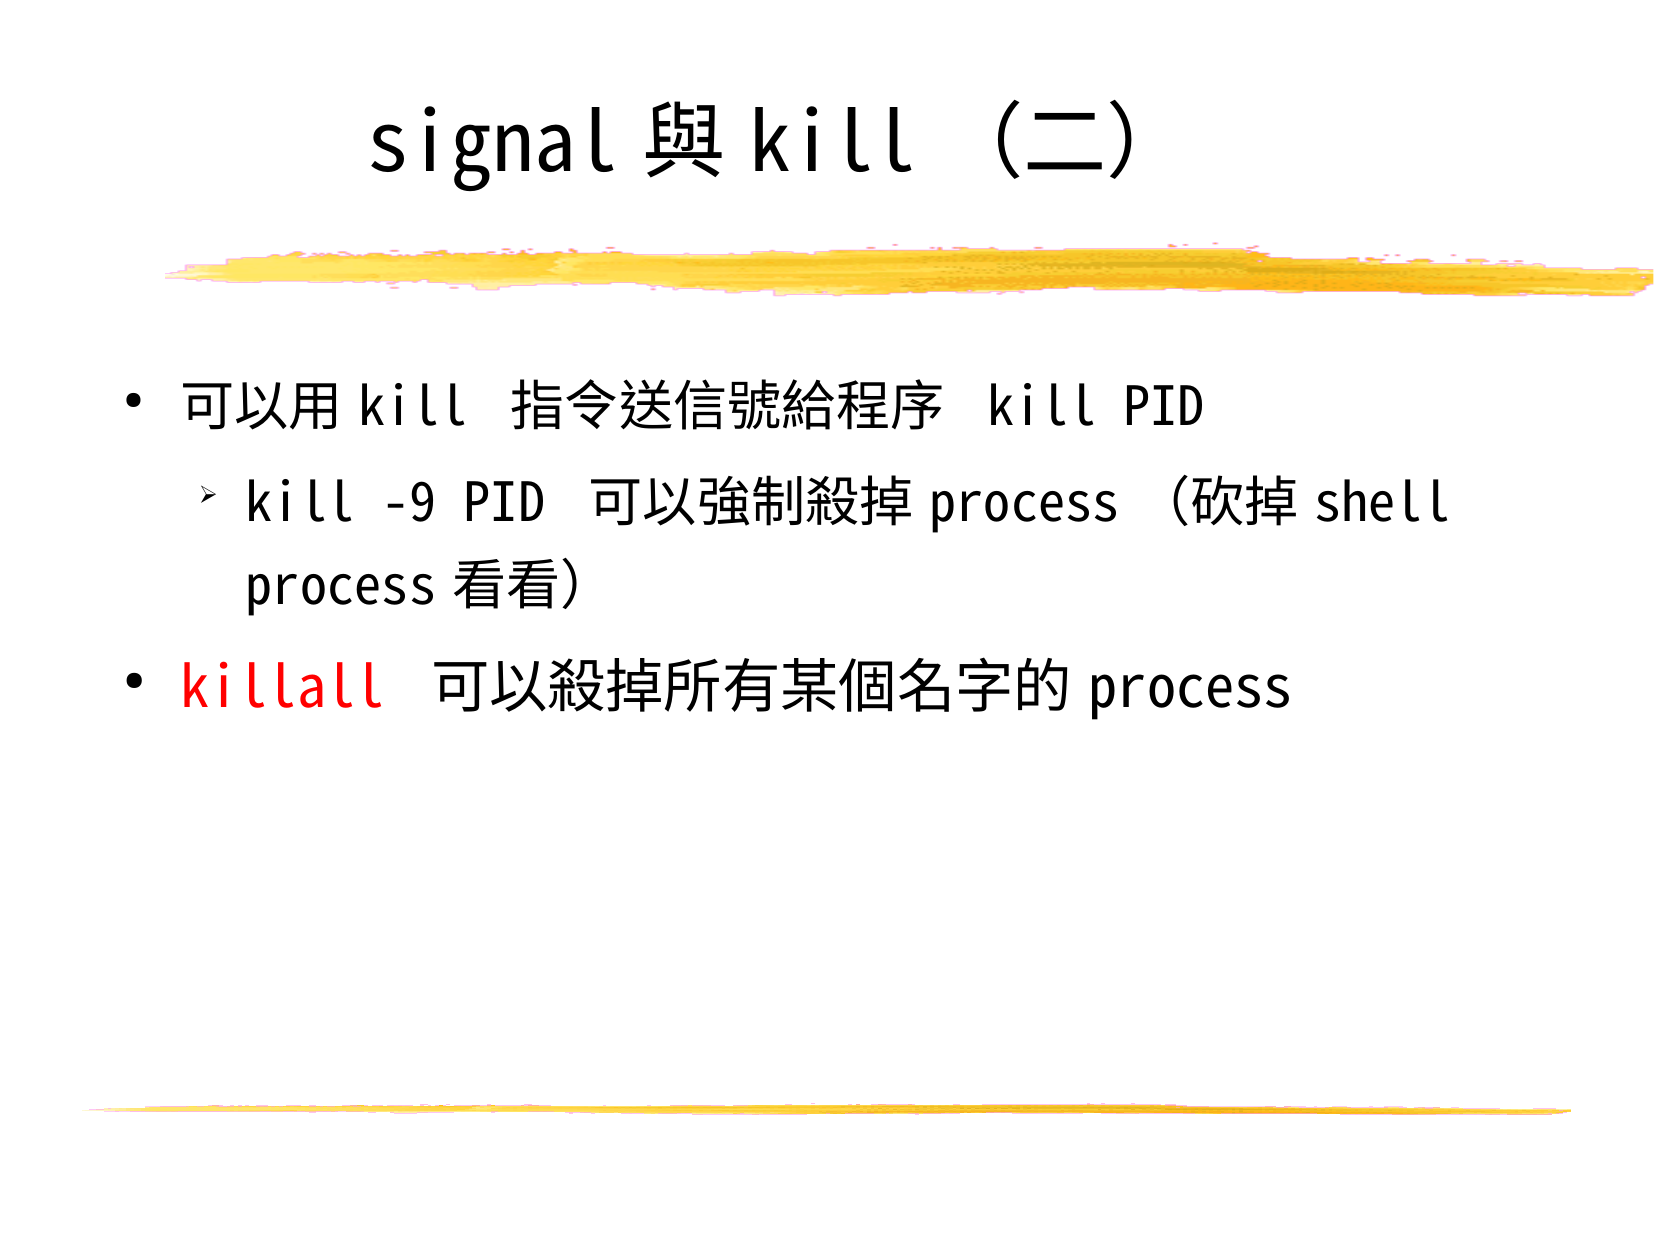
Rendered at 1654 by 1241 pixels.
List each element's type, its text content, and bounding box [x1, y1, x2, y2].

picture [165, 237, 1654, 308]
picture [82, 1102, 1571, 1117]
title signal與kill（二） [76, 28, 1482, 236]
list 可以用kill 指令送信號給程序 kill PID kill -9 PID 可以強制殺掉process（砍掉shell process看看） killall 可以殺掉所有某個名字的process [124, 358, 1530, 1103]
